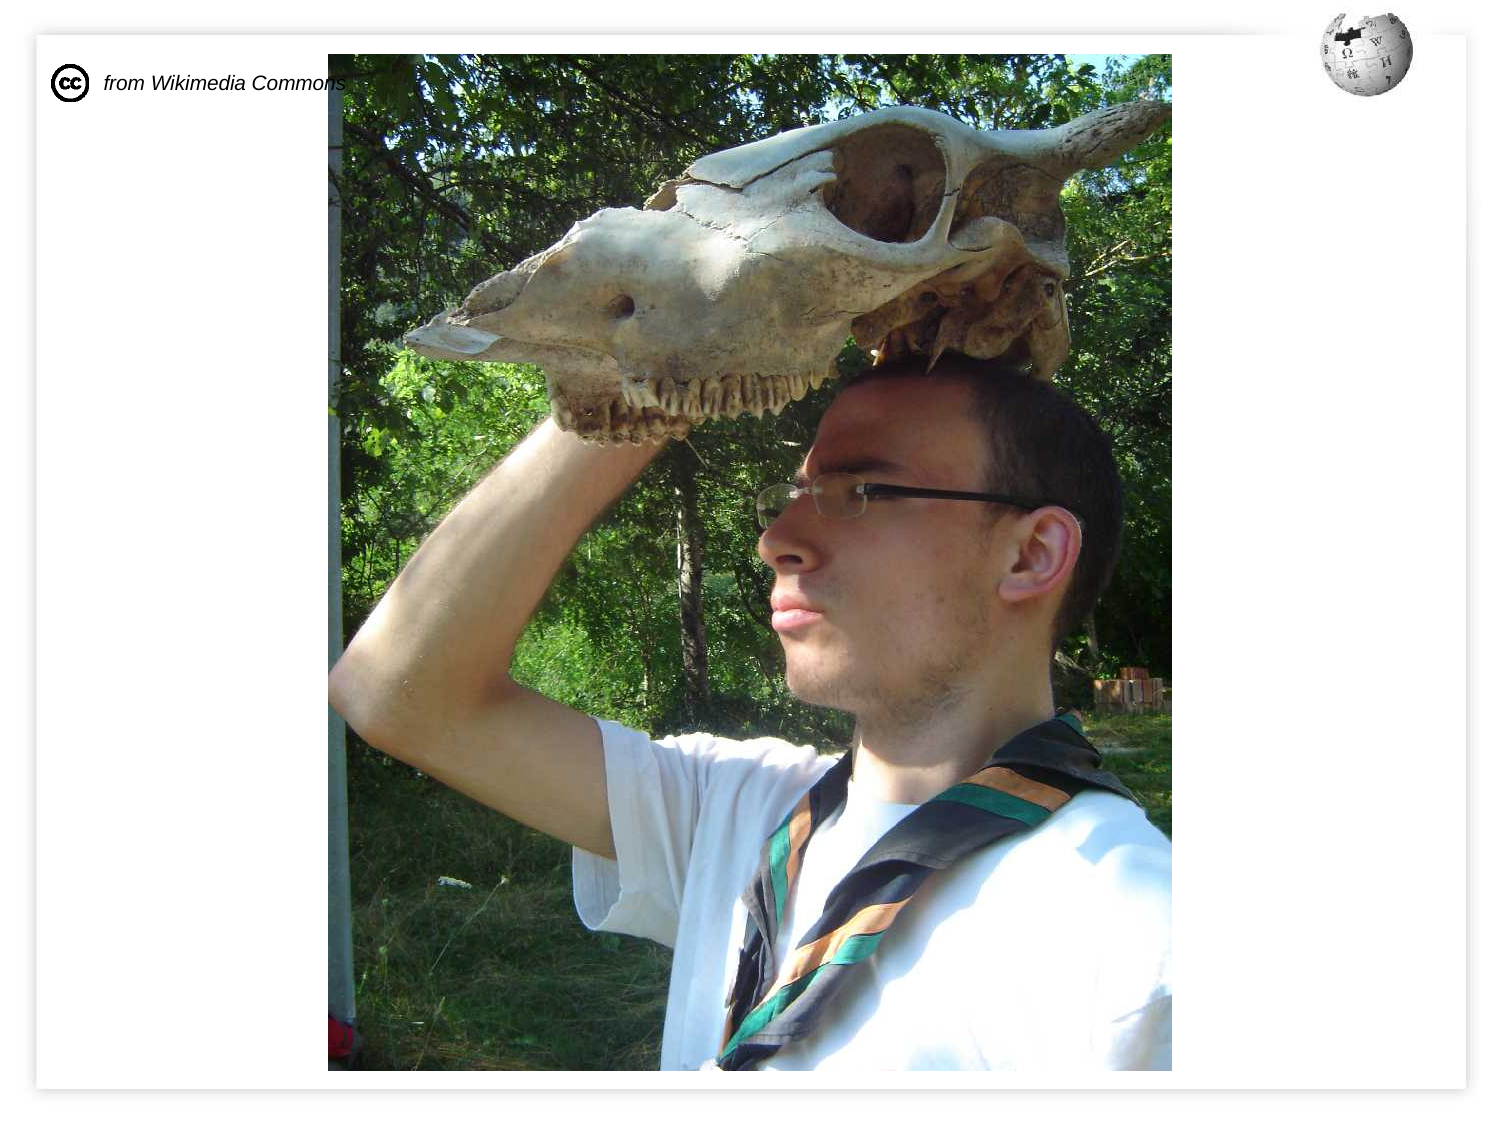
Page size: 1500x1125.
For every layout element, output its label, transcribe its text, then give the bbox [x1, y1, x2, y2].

text_box from Wikimedia Commons [88, 64, 427, 103]
picture [0, 0, 1500, 1125]
